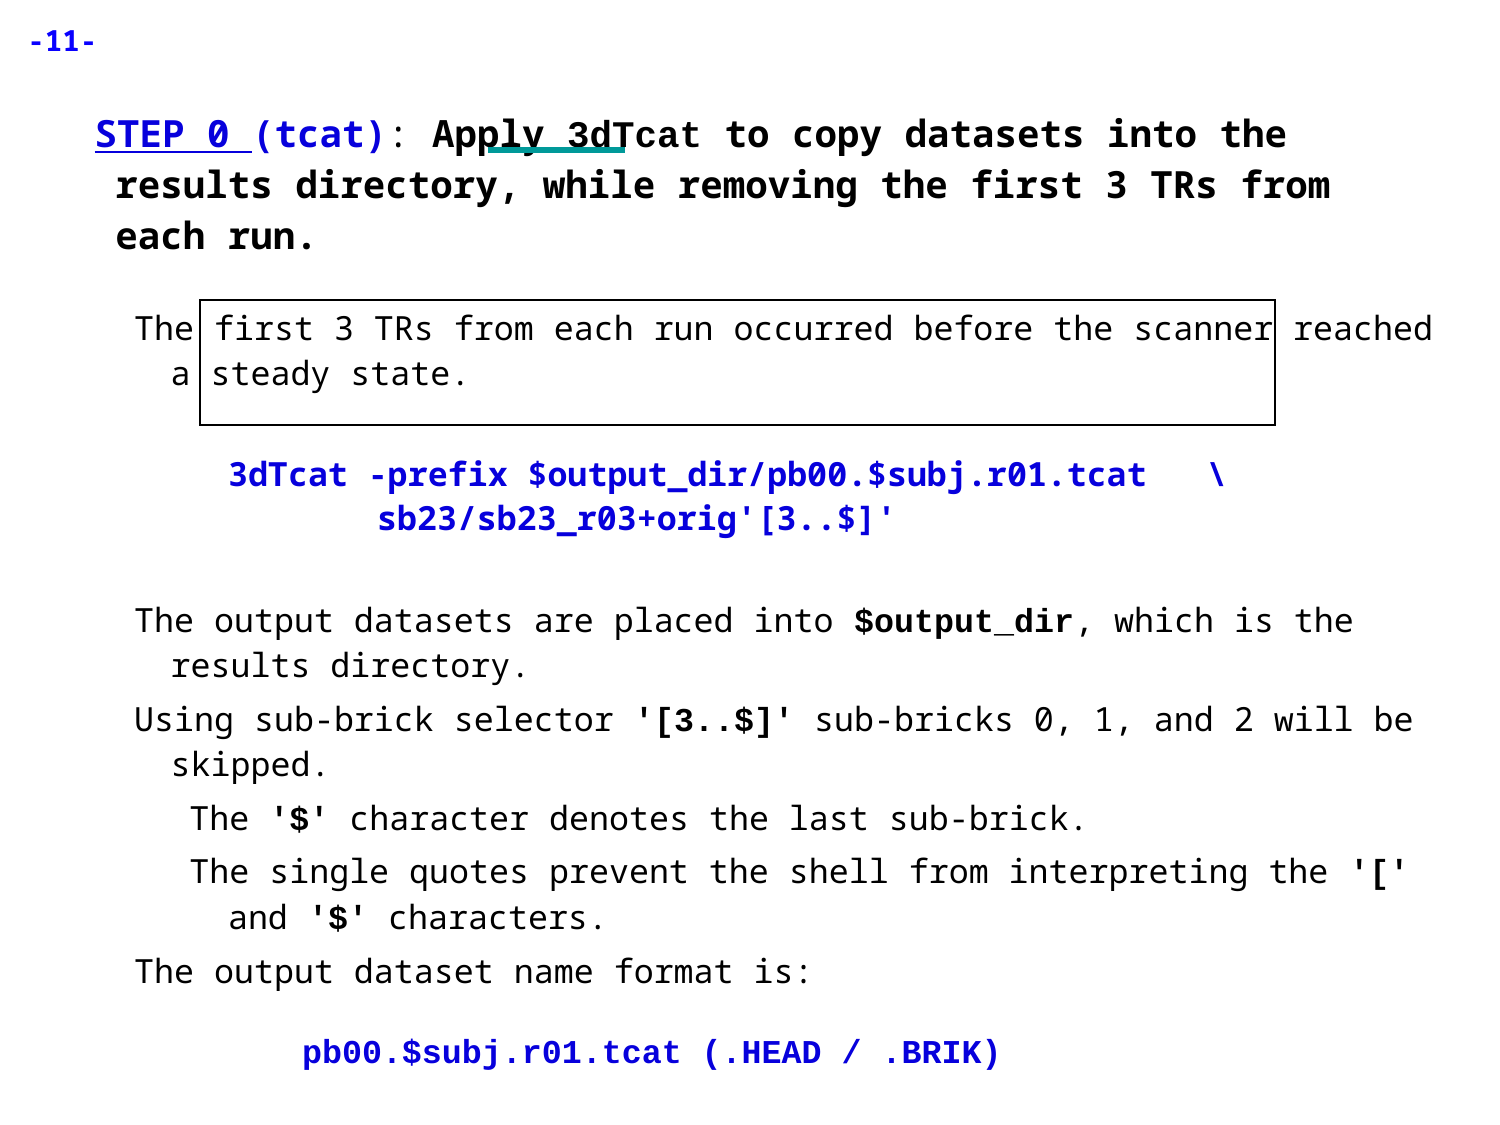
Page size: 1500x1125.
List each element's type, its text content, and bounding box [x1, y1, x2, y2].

list STEP 0 (tcat): Apply 3dTcat to copy datasets into the results directory, while removing the first 3 TRs from each run. The first 3 TRs from each run occurred before the scanner reached a steady state. 3dTcat -prefix $output_dir/pb00.$subj.r01.tcat \ sb23/sb23_r03+orig'[3..$]' The output datasets are placed into $output_dir, which is the results directory. Using sub-brick selector '[3..$]' sub-bricks 0, 1, and 2 will be skipped. The '$' character denotes the last sub-brick. The single quotes prevent the shell from interpreting the '[' and '$' characters. The output dataset name format is: pb00.$subj.r01.tcat (.HEAD / .BRIK) pb00 : process block 00 $subj : the subject ID (sb23, in this case) r01 : EPI data from run 1 tcat : the name of this processing block (according to afni_proc.py) (other block names are tshift, volreg, blur, mask, scale, regress) [62, 99, 1450, 1088]
